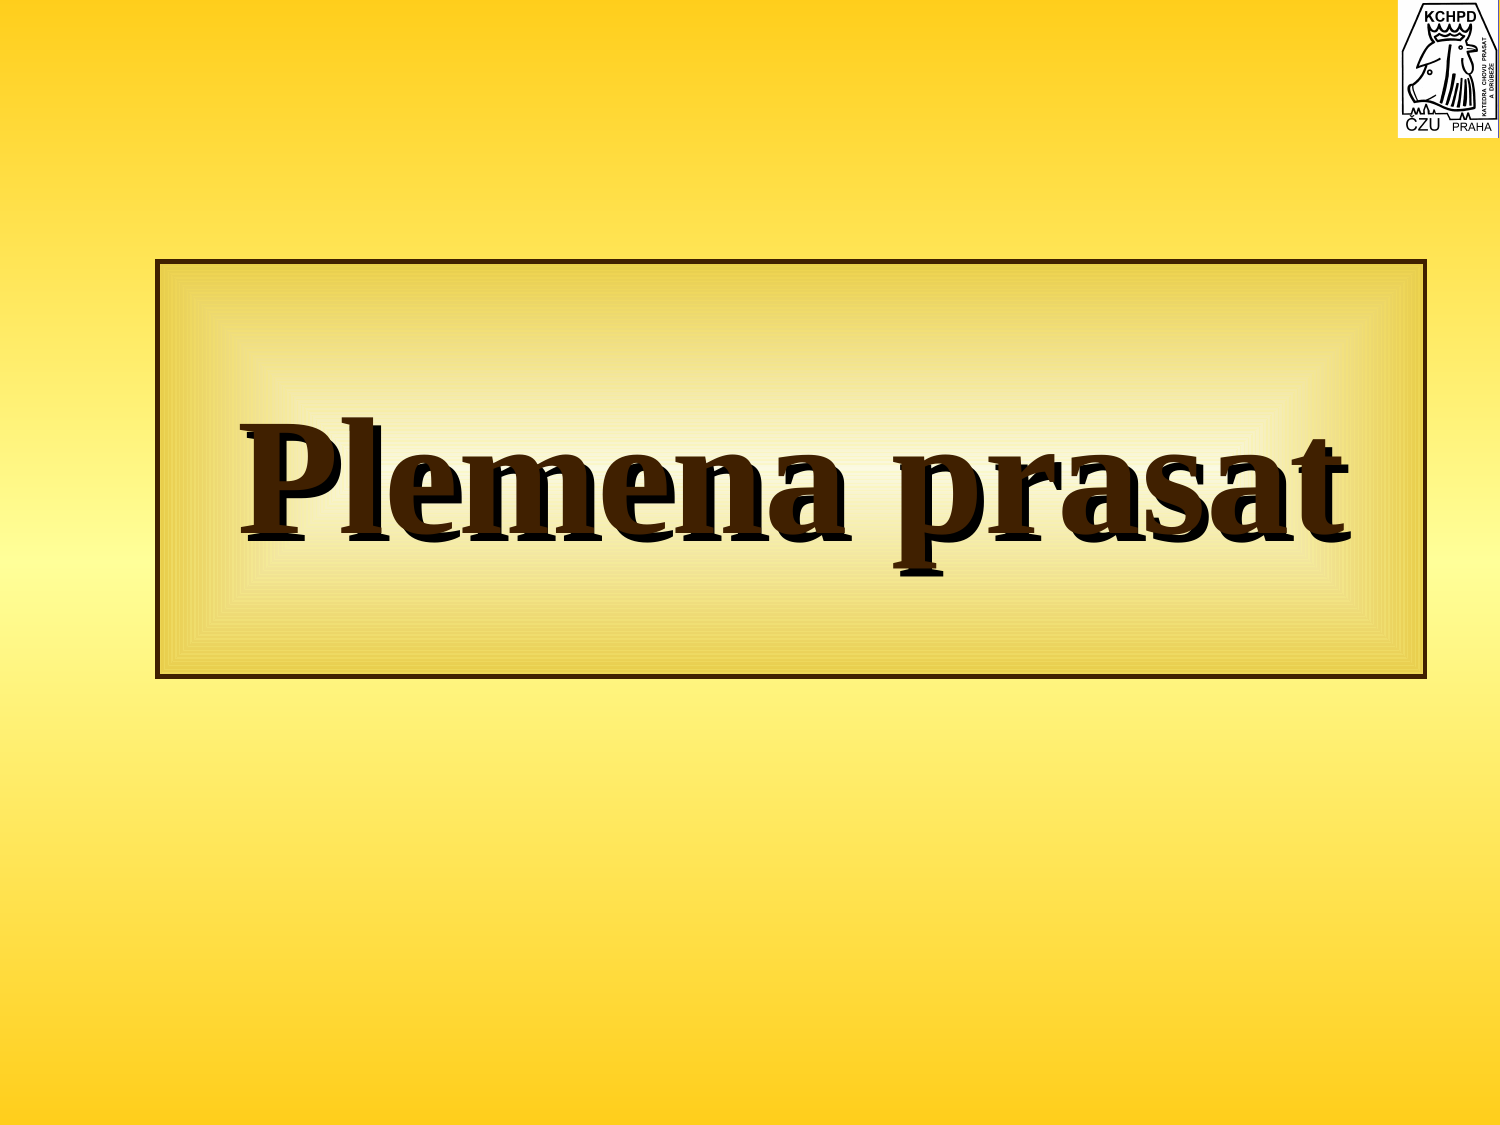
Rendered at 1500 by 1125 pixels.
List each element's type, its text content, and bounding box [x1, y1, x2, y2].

chart [1397, 0, 1500, 140]
title Plemena prasat [157, 261, 1426, 677]
